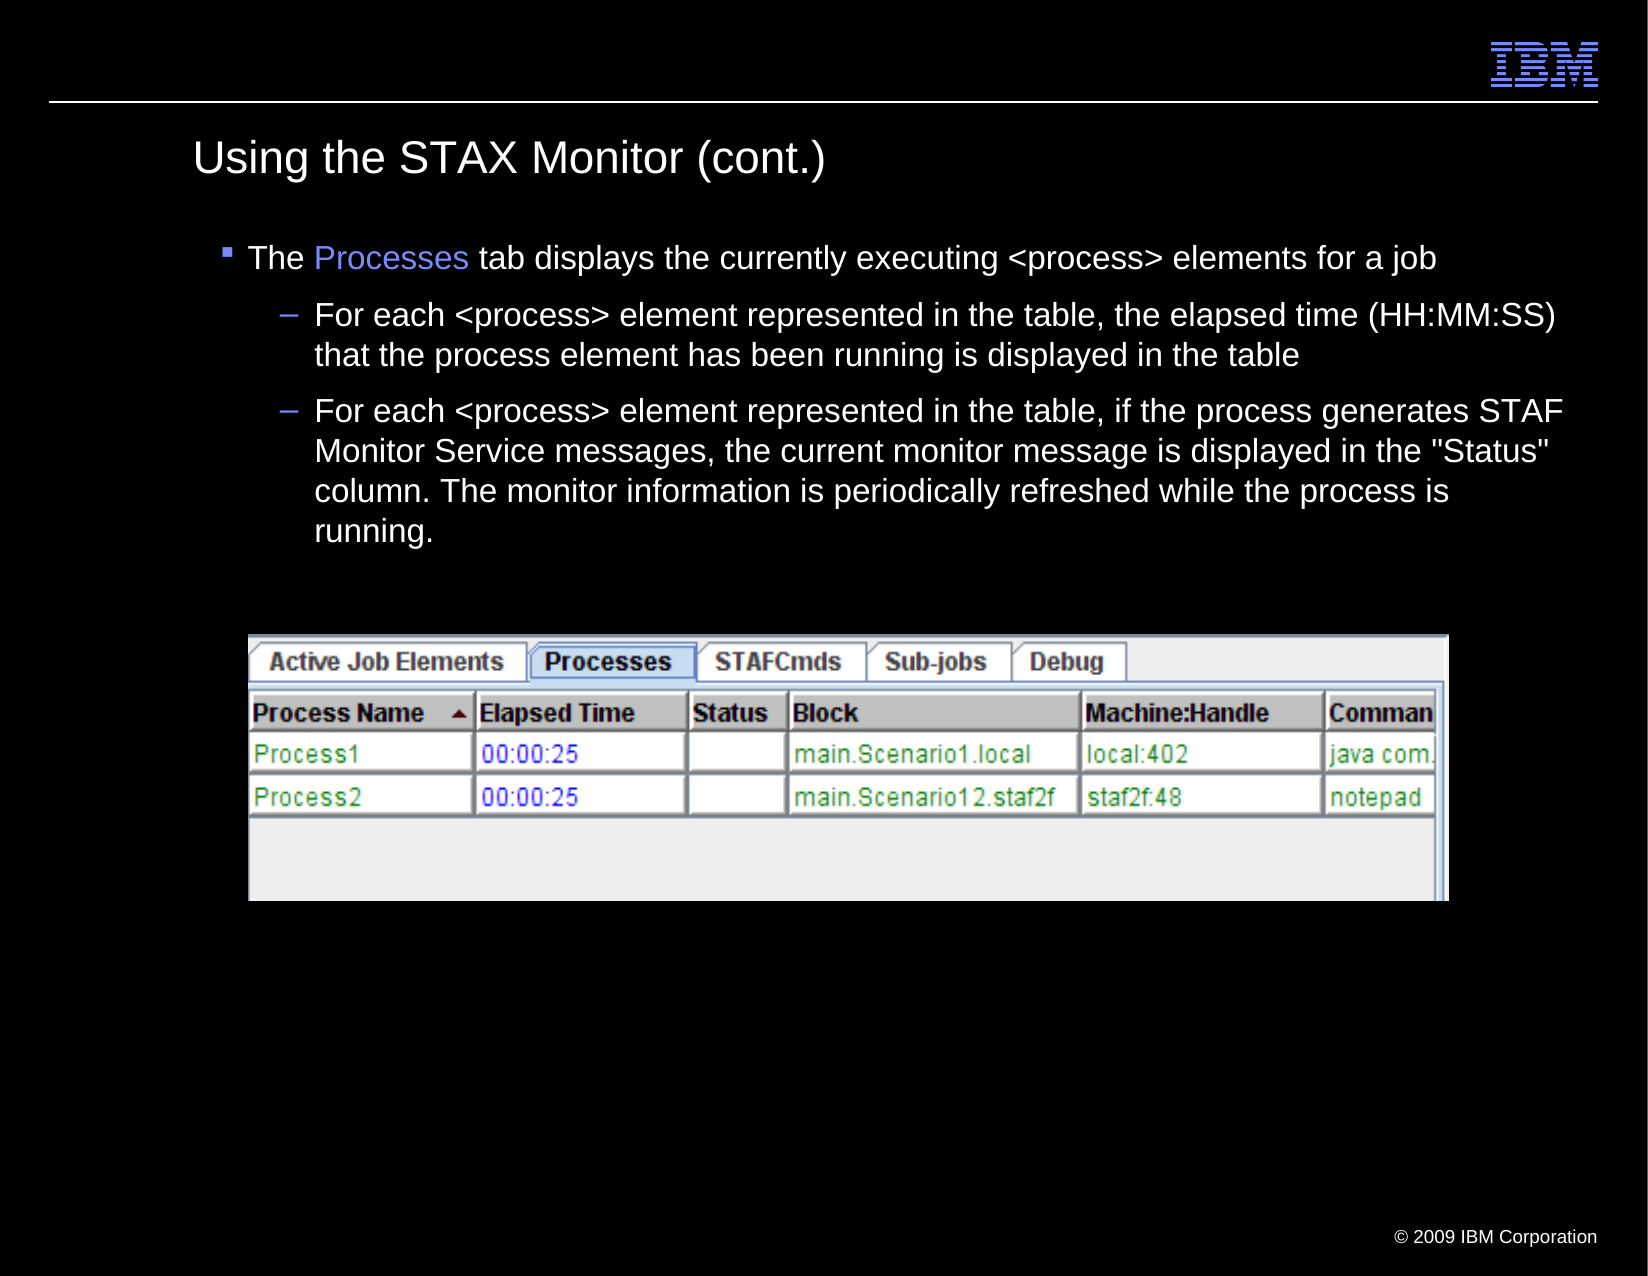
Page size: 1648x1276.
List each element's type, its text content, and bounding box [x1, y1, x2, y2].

picture [248, 634, 1449, 901]
picture [1491, 42, 1598, 87]
title Using the STAX Monitor (cont.) [175, 125, 1648, 219]
text_box The Processes tab displays the currently executing <process> elements for a job For each <process> element represented in the table, the elapsed time (HH:MM:SS) that the process element has been running is displayed in the table For each <process> element represented in the table, if the process generates STAF Monitor Service messages, the current monitor message is displayed in the "Status" column. The monitor information is periodically refreshed while the process is running. [219, 236, 1570, 601]
